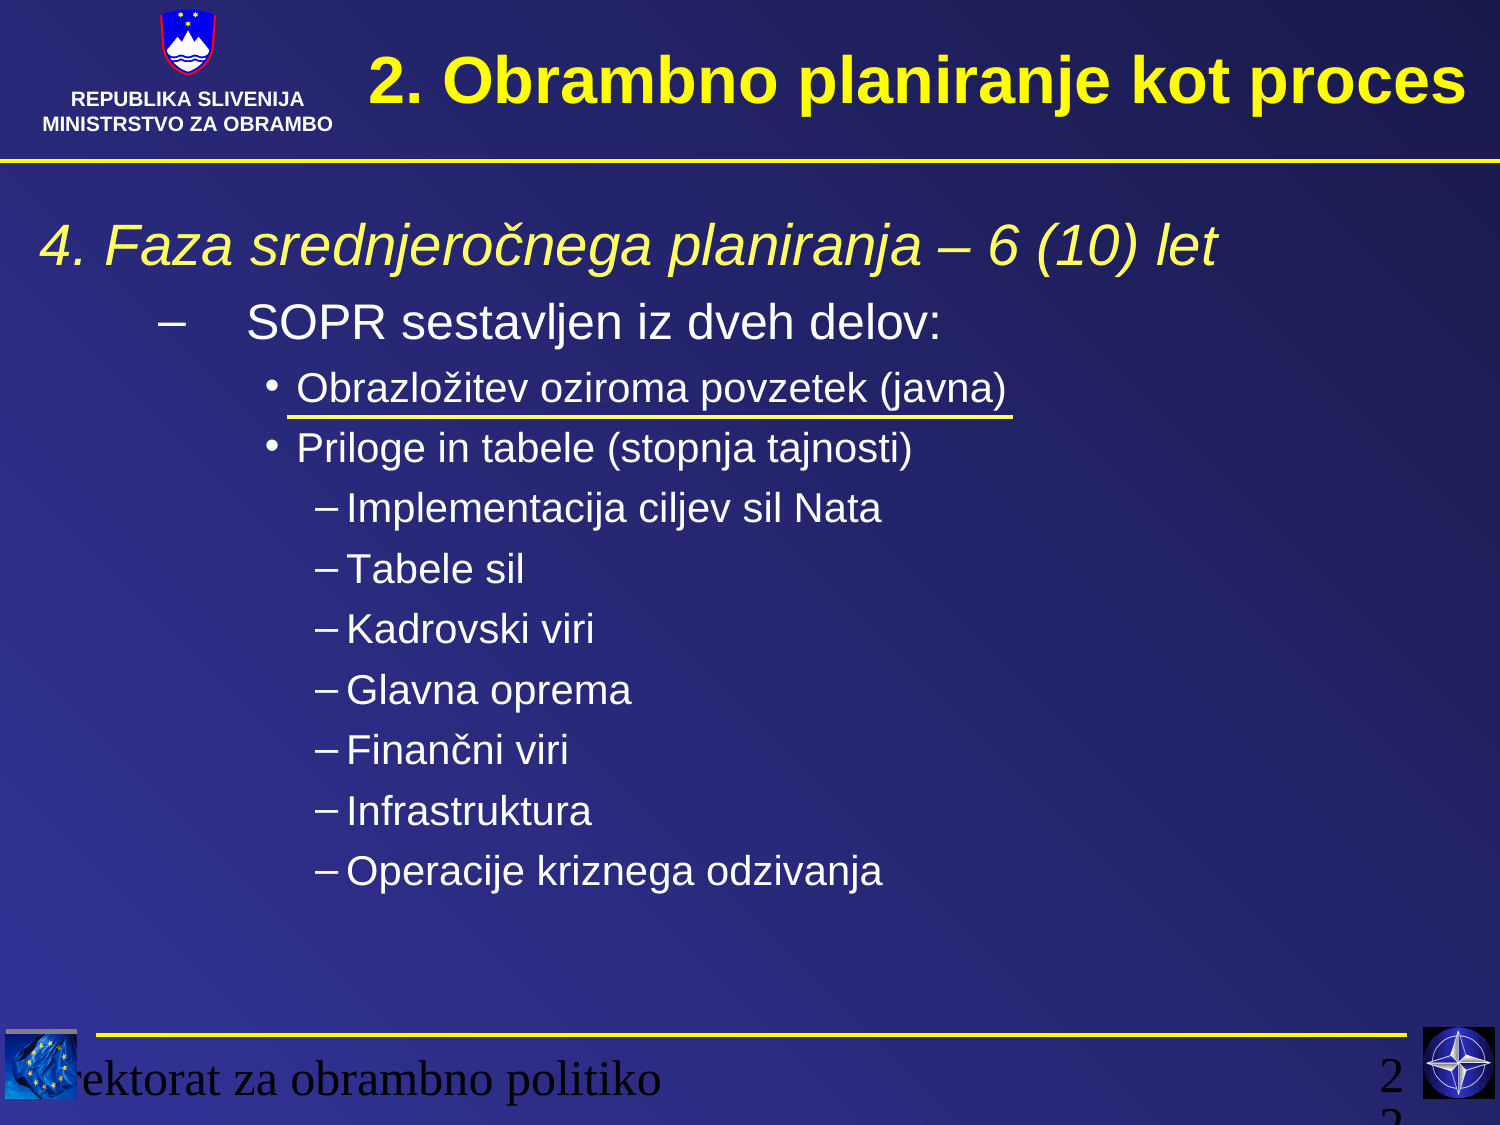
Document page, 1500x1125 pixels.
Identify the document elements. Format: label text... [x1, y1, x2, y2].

title 2. Obrambno planiranje kot proces [348, 29, 1489, 125]
list 4. Faza srednjeročnega planiranja – 6 (10) let SOPR sestavljen iz dveh delov: Obrazložitev oziroma povzetek (javna) Priloge in tabele (stopnja tajnosti) Implementacija ciljev sil Nata Tabele sil Kadrovski viri Glavna oprema Finančni viri Infrastruktura Operacije kriznega odzivanja [24, 199, 1476, 1051]
